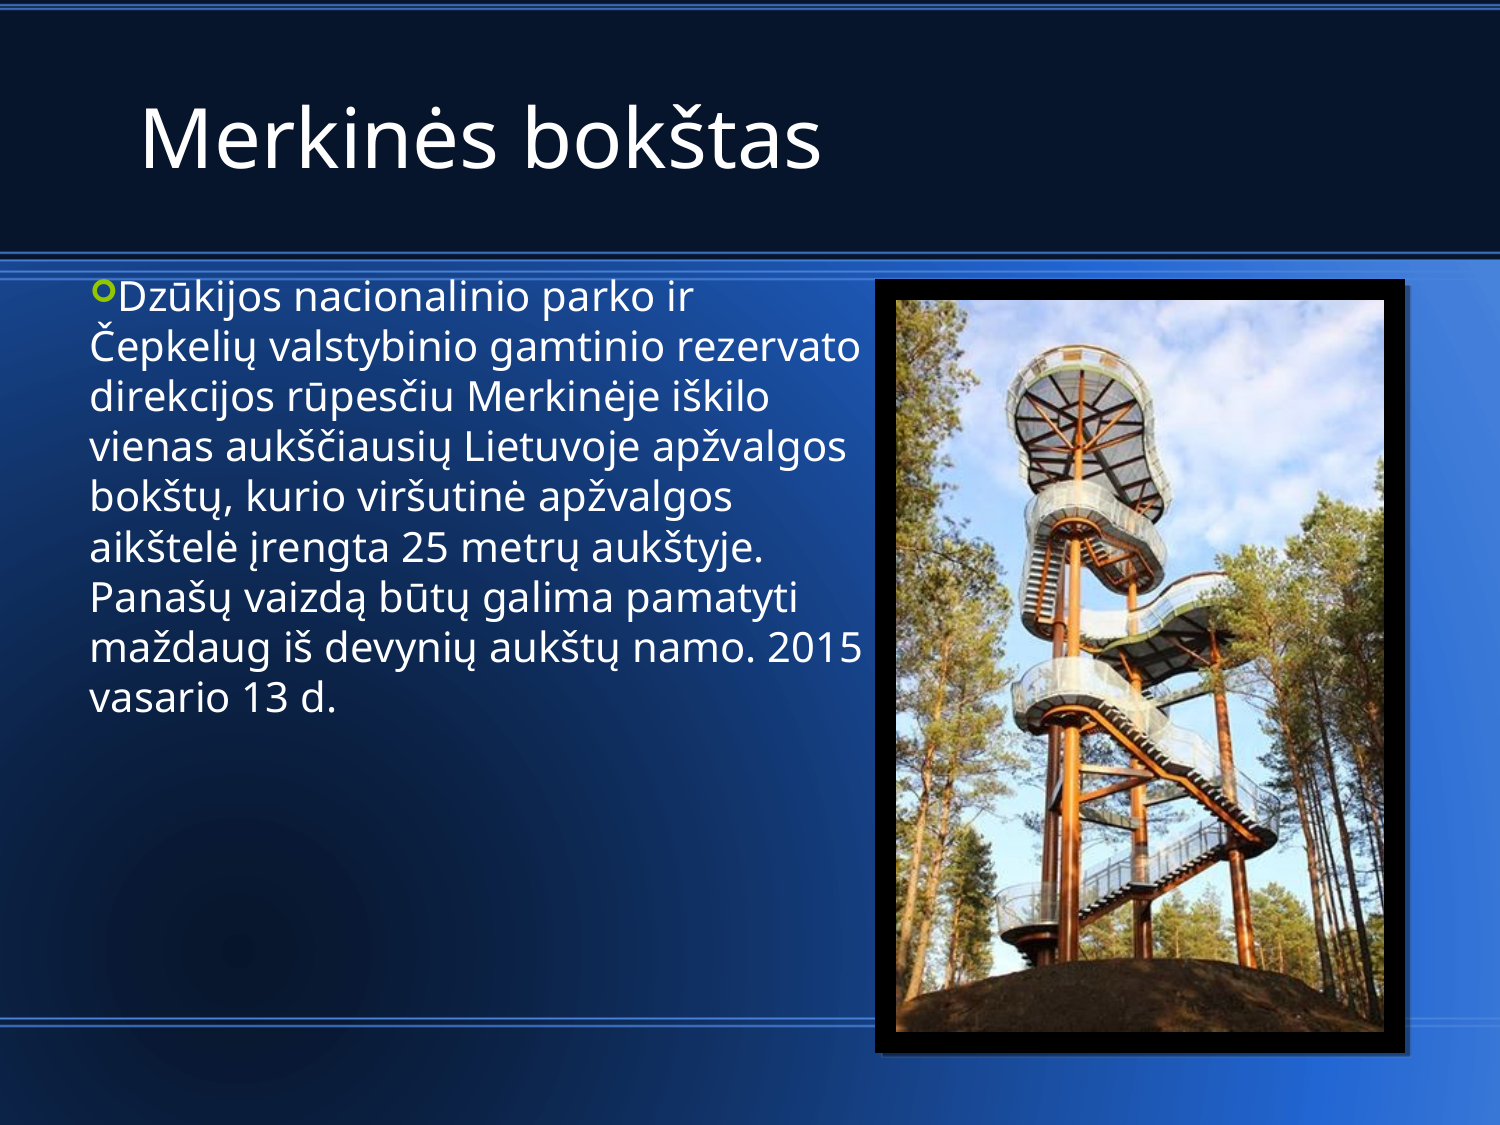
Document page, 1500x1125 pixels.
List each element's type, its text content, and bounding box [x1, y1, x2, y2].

list Dzūkijos nacionalinio parko ir Čepkelių valstybinio gamtinio rezervato direkcijos rūpesčiu Merkinėje iškilo vienas aukščiausių Lietuvoje apžvalgos bokštų, kurio viršutinė apžvalgos aikštelė įrengta 25 metrų aukštyje. Panašų vaizdą būtų galima pamatyti maždaug iš devynių aukštų namo. 2015 vasario 13 d. [75, 262, 880, 1005]
picture [896, 299, 1385, 1033]
title Merkinės bokštas [123, 78, 1277, 266]
